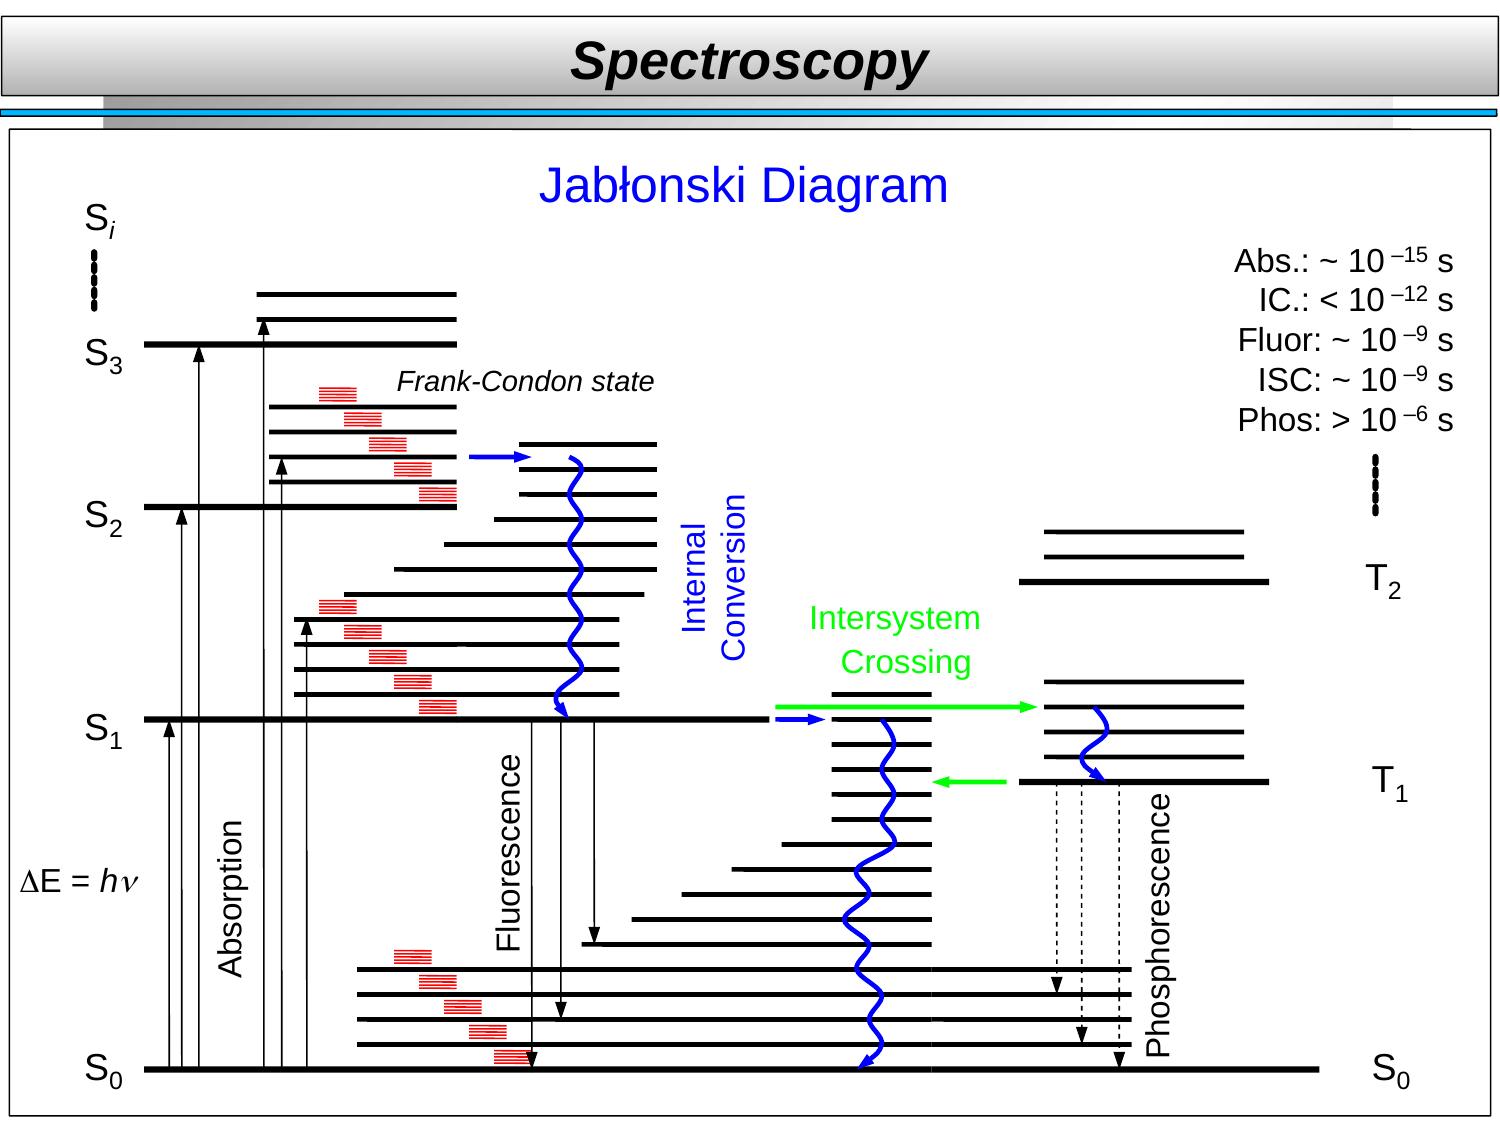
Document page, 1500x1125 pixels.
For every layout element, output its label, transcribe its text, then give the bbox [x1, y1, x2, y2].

text_box S0 [1356, 1035, 1426, 1103]
text_box Fluorescence [478, 706, 535, 969]
text_box Abs.: ~ 10 –15 s IC.: < 10 –12 s Fluor: ~ 10 –9 s ISC: ~ 10 –9 s Phos: > 10 –6 s [1219, 231, 1472, 487]
text_box Intersystem Crossing [794, 589, 997, 690]
text_box Si [69, 185, 130, 253]
text_box Spectroscopy [1, 16, 1499, 96]
text_box E = h [4, 851, 152, 907]
text_box Frank-Condon state [381, 355, 671, 406]
text_box S0 [69, 1035, 139, 1103]
text_box [9, 129, 1491, 1116]
text_box T1 [1356, 747, 1424, 815]
text_box S2 [69, 482, 139, 550]
text_box S1 [69, 695, 139, 763]
text_box S3 [69, 320, 139, 388]
text_box T2 [1349, 545, 1418, 613]
title Jabłonski Diagram [106, 132, 1382, 233]
text_box Absorption [200, 804, 256, 994]
text_box Internal Conversion [663, 478, 760, 678]
text_box [0, 109, 1497, 117]
text_box Phosphorescence [1128, 777, 1184, 1075]
